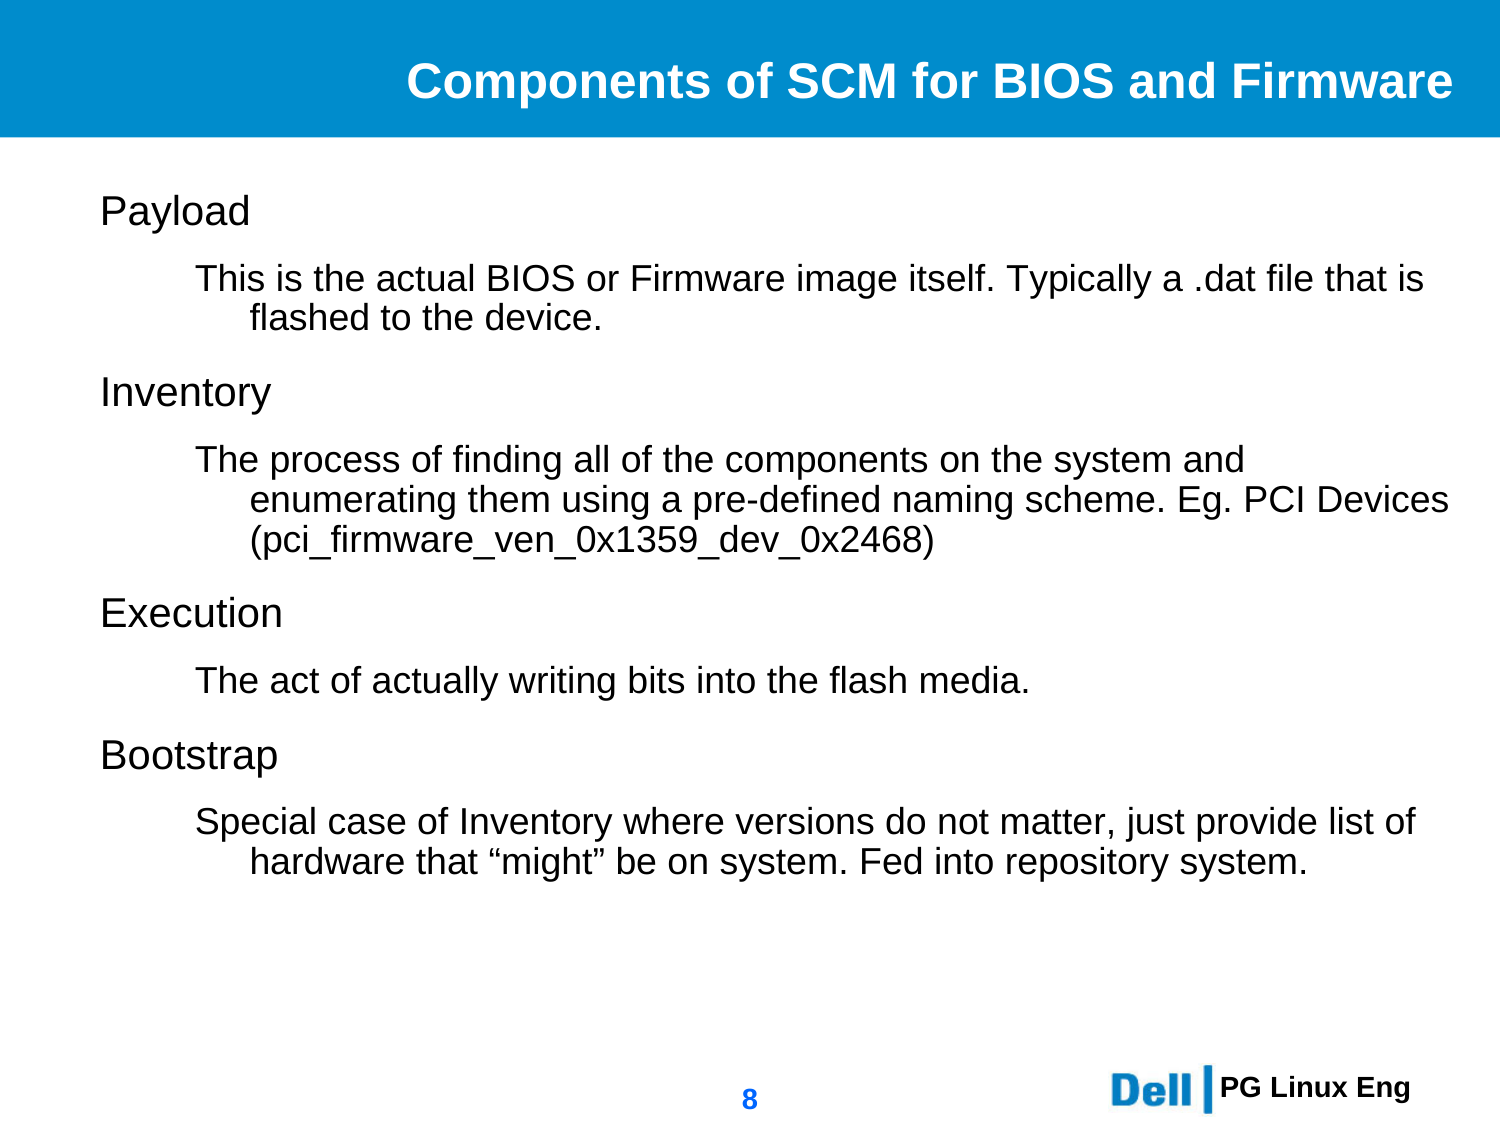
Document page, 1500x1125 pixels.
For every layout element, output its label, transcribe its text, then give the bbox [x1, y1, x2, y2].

list Payload This is the actual BIOS or Firmware image itself. Typically a .dat file that is flashed to the device. Inventory The process of finding all of the components on the system and enumerating them using a pre-defined naming scheme. Eg. PCI Devices (pci_firmware_ven_0x1359_dev_0x2468) Execution The act of actually writing bits into the flash media. Bootstrap Special case of Inventory where versions do not matter, just provide list of hardware that “might” be on system. Fed into repository system. [99, 187, 1463, 1050]
title Components of SCM for BIOS and Firmware [157, 37, 1455, 126]
picture [1108, 1063, 1216, 1117]
